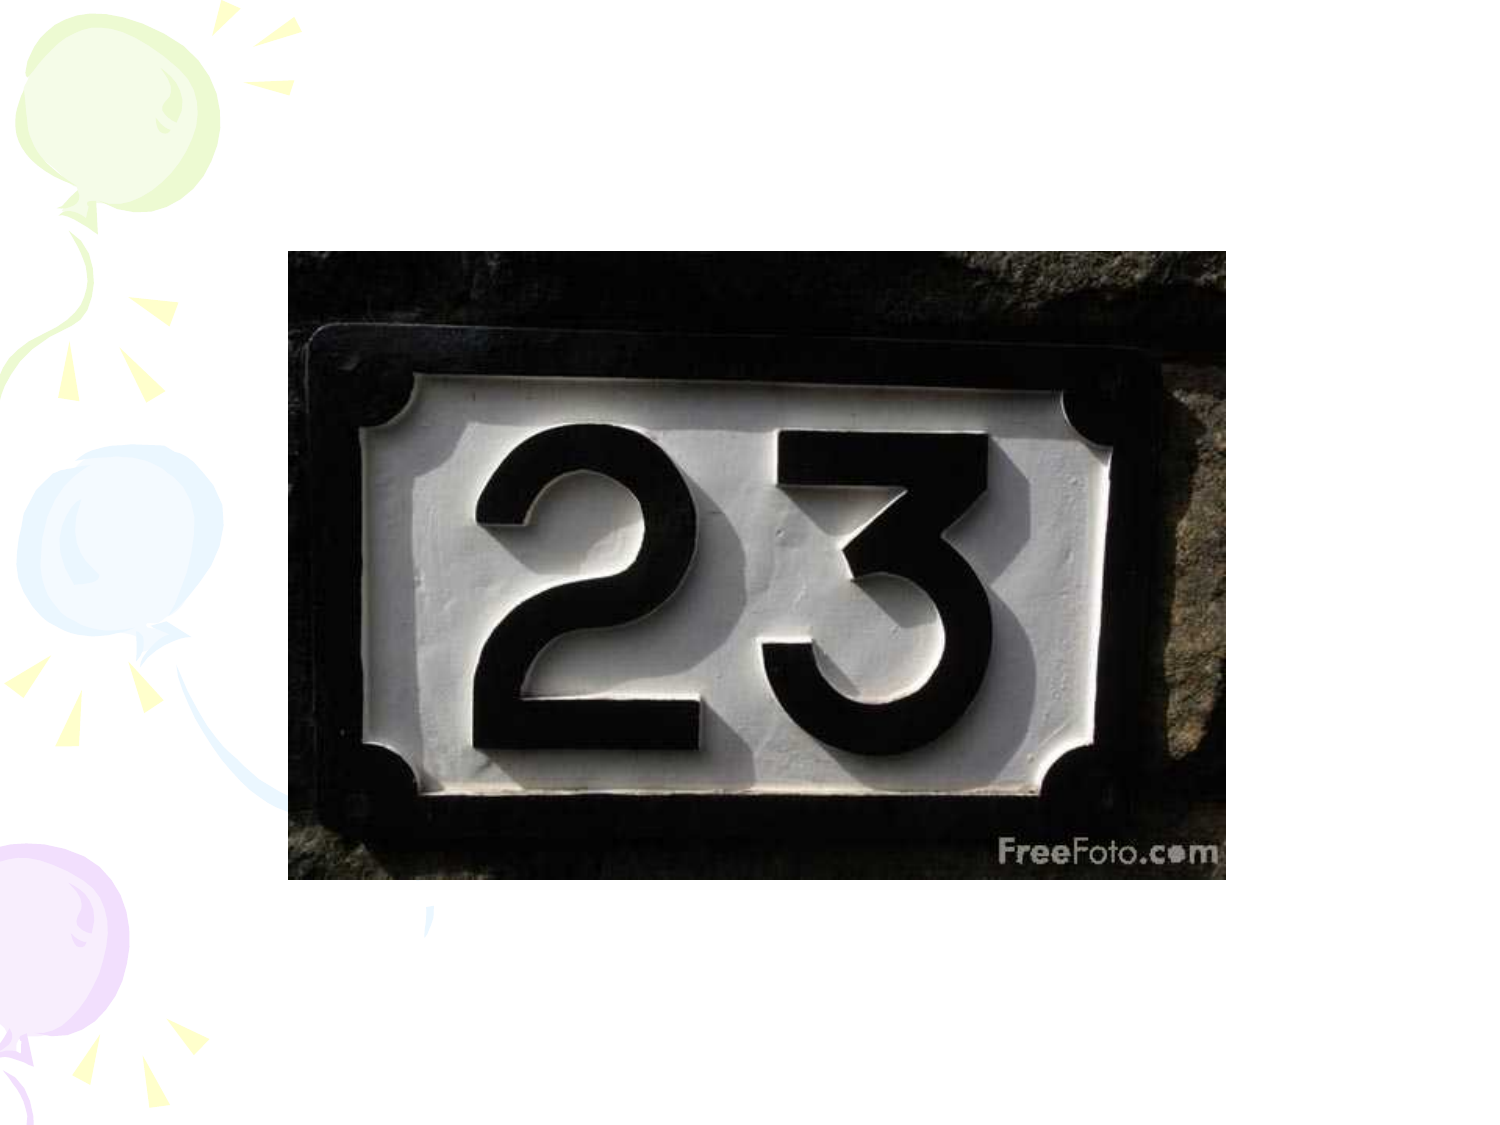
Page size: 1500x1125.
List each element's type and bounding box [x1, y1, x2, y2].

picture [288, 251, 1226, 880]
